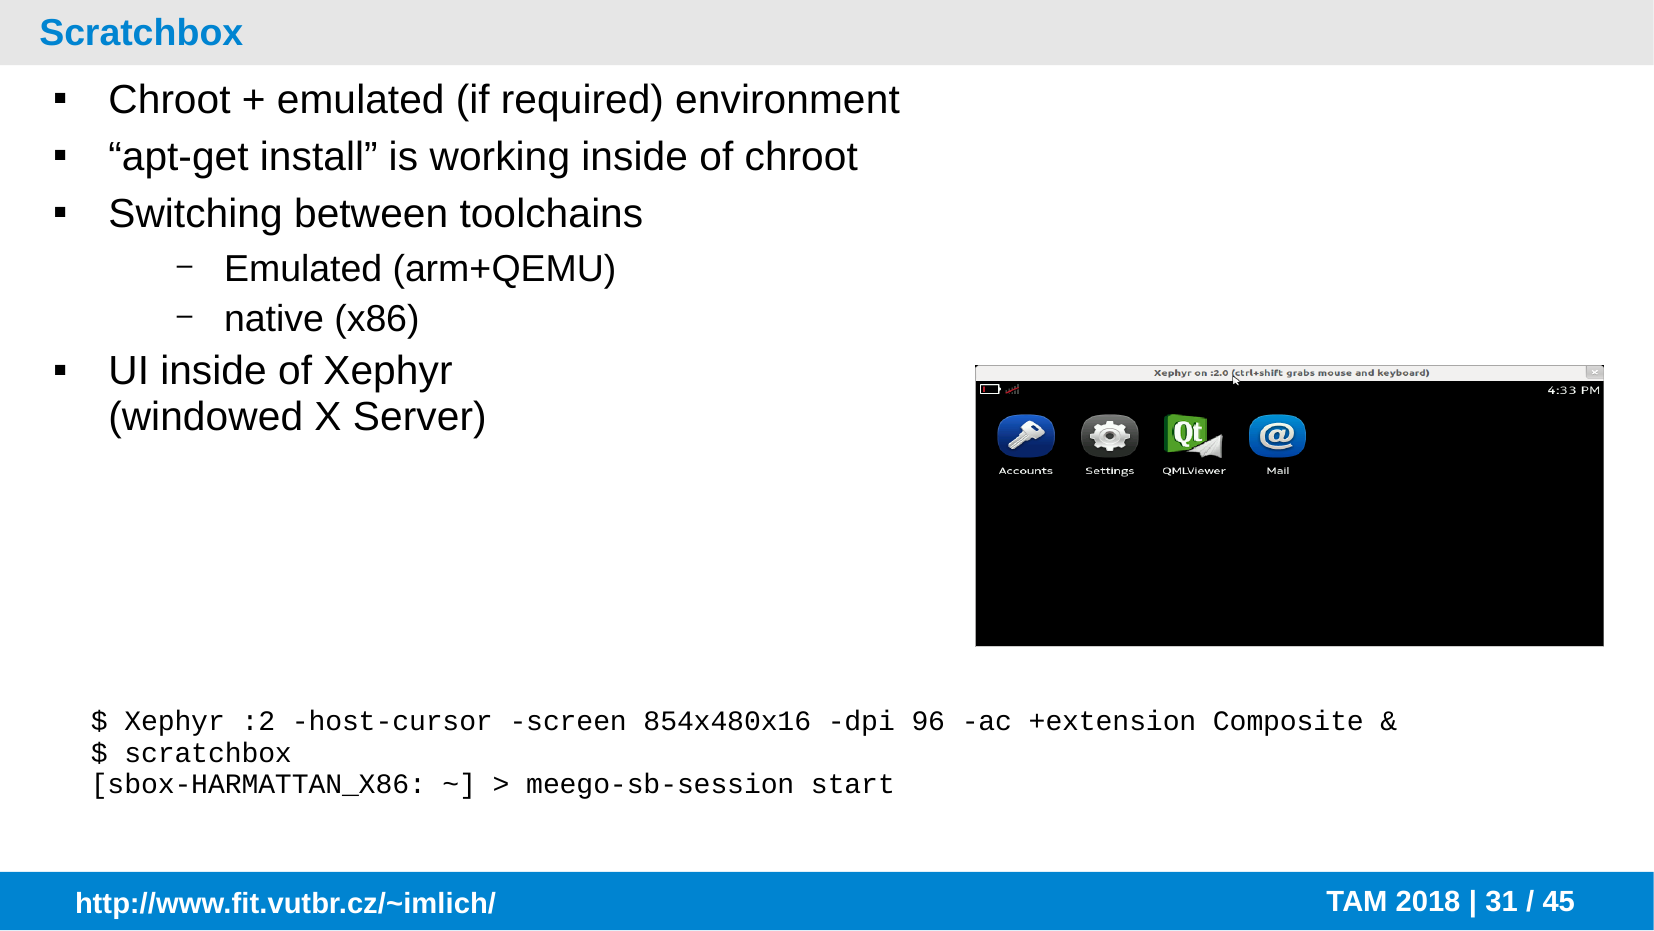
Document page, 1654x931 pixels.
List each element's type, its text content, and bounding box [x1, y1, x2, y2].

list Chroot + emulated (if required) environment “apt-get install” is working inside of chroot Switching between toolchains Emulated (arm+QEMU) native (x86) UI inside of Xephyr (windowed X Server) [37, 76, 1613, 844]
picture [975, 365, 1604, 647]
title Scratchbox [39, 4, 1615, 61]
text_box $ Xephyr :2 -host-cursor -screen 854x480x16 -dpi 96 -ac +extension Composite & $ scratchbox [sbox-HARMATTAN_X86: ~] > meego-sb-session start [76, 699, 1591, 839]
